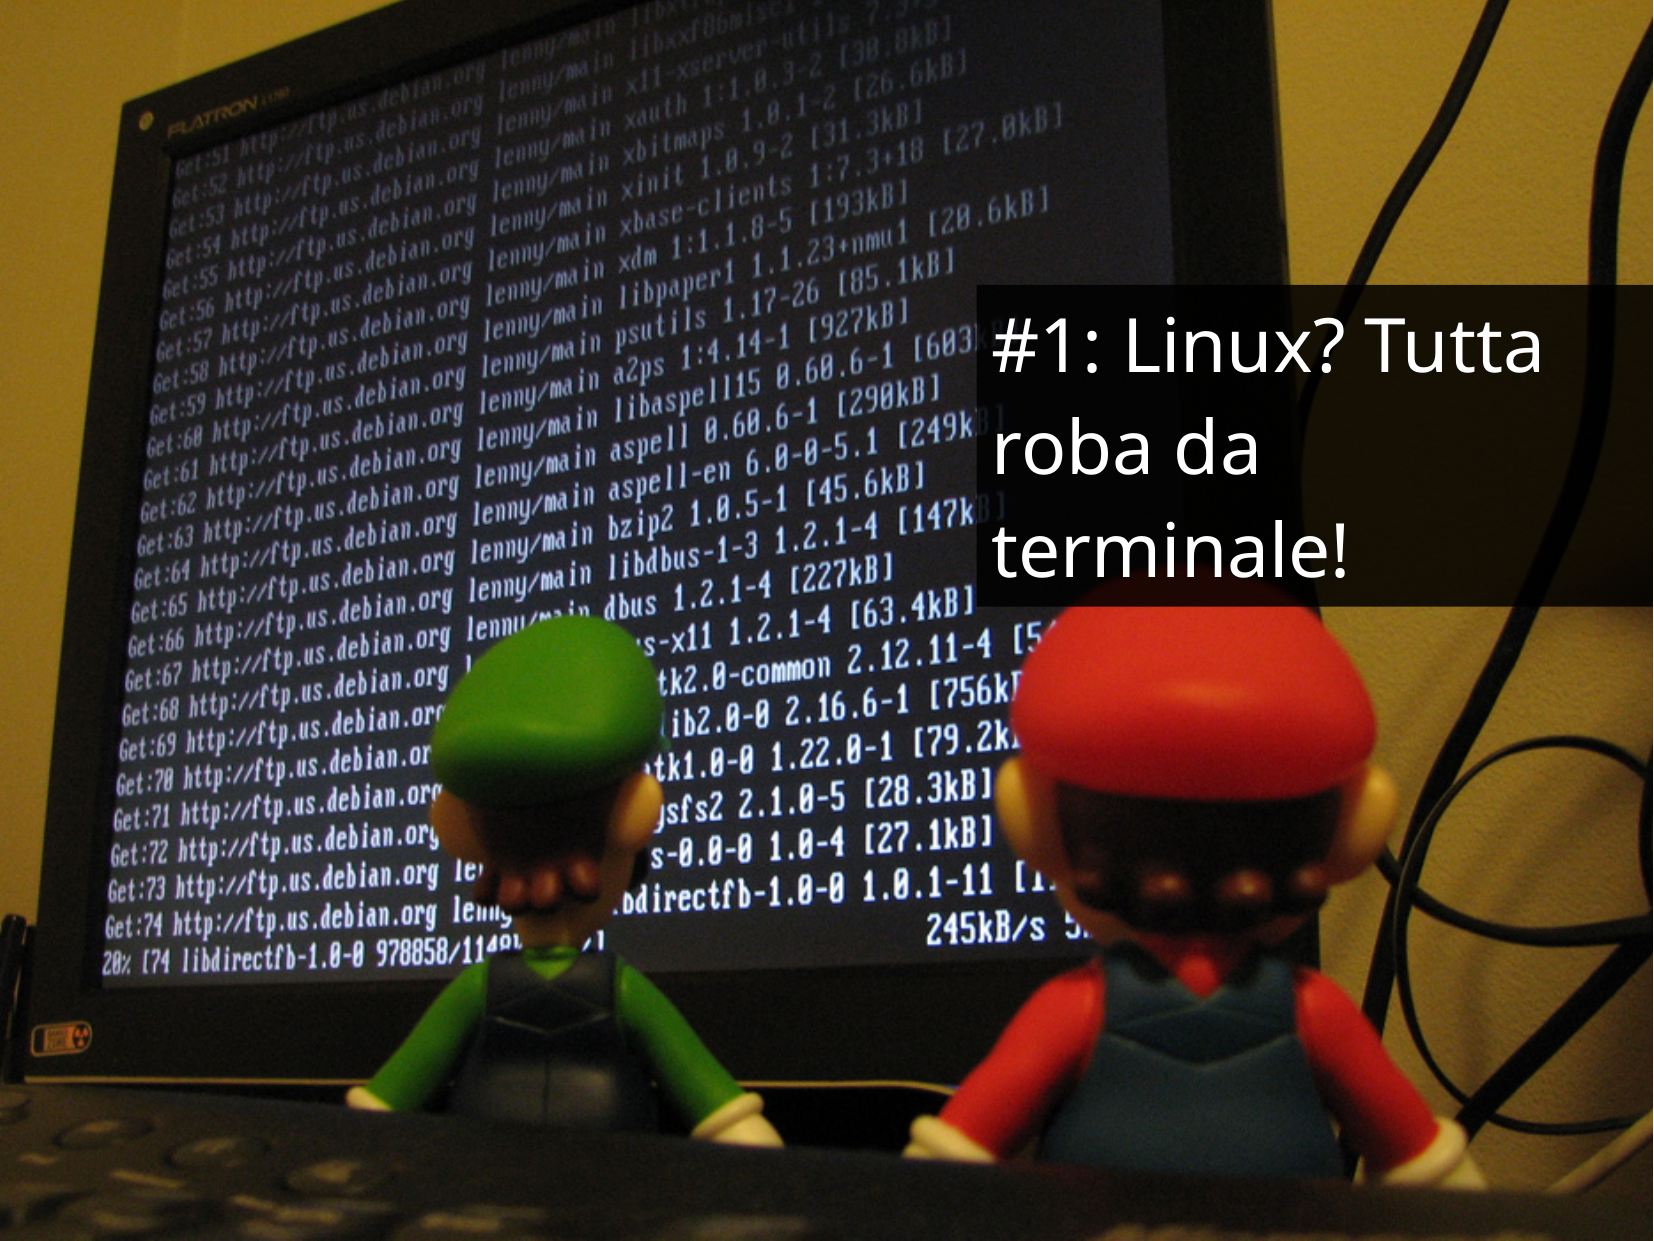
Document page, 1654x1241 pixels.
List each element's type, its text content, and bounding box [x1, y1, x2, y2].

text_box #1: Linux? Tutta roba da terminale! [976, 284, 1653, 288]
picture [0, 0, 1653, 1241]
